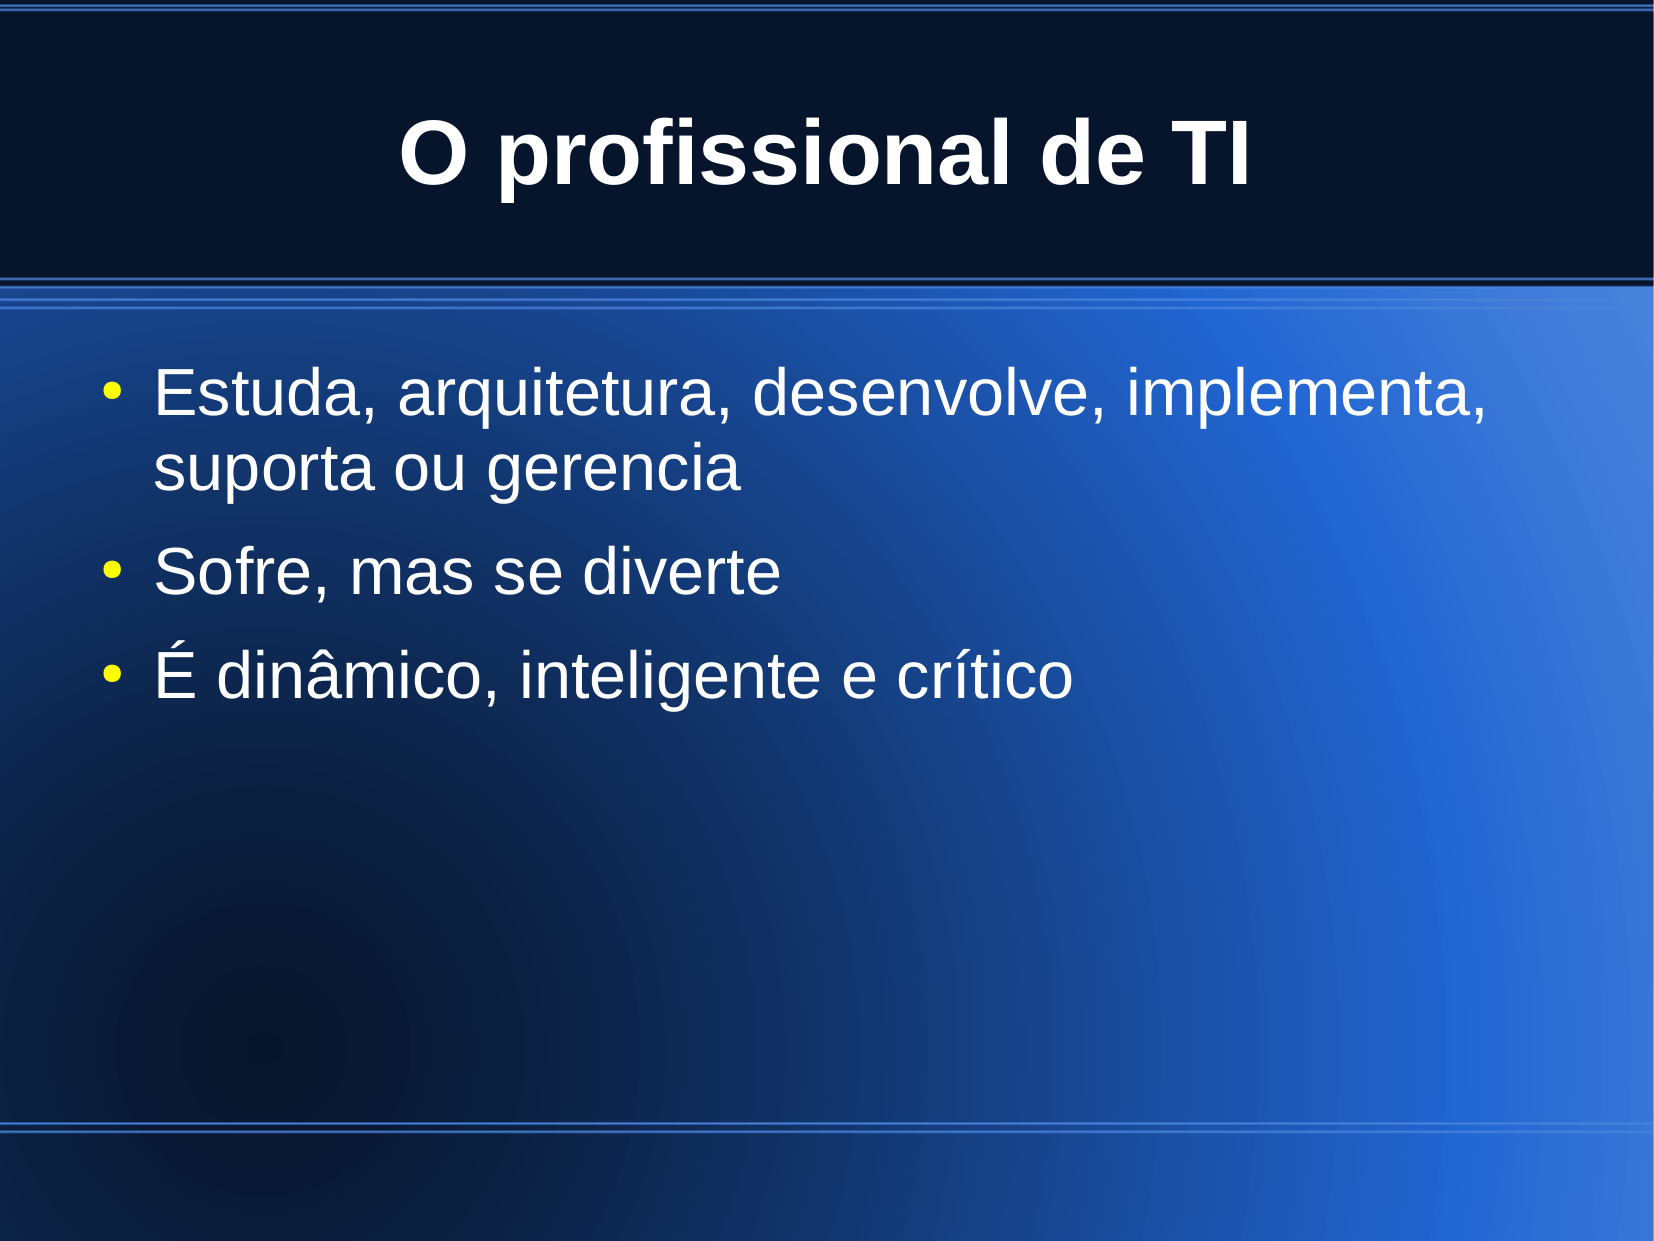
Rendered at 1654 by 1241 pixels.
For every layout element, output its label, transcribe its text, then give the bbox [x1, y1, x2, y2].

title O profissional de TI [82, 56, 1571, 250]
list Estuda, arquitetura, desenvolve, implementa, suporta ou gerencia Sofre, mas se diverte É dinâmico, inteligente e crítico [82, 355, 1571, 1043]
picture [0, 0, 1654, 1241]
